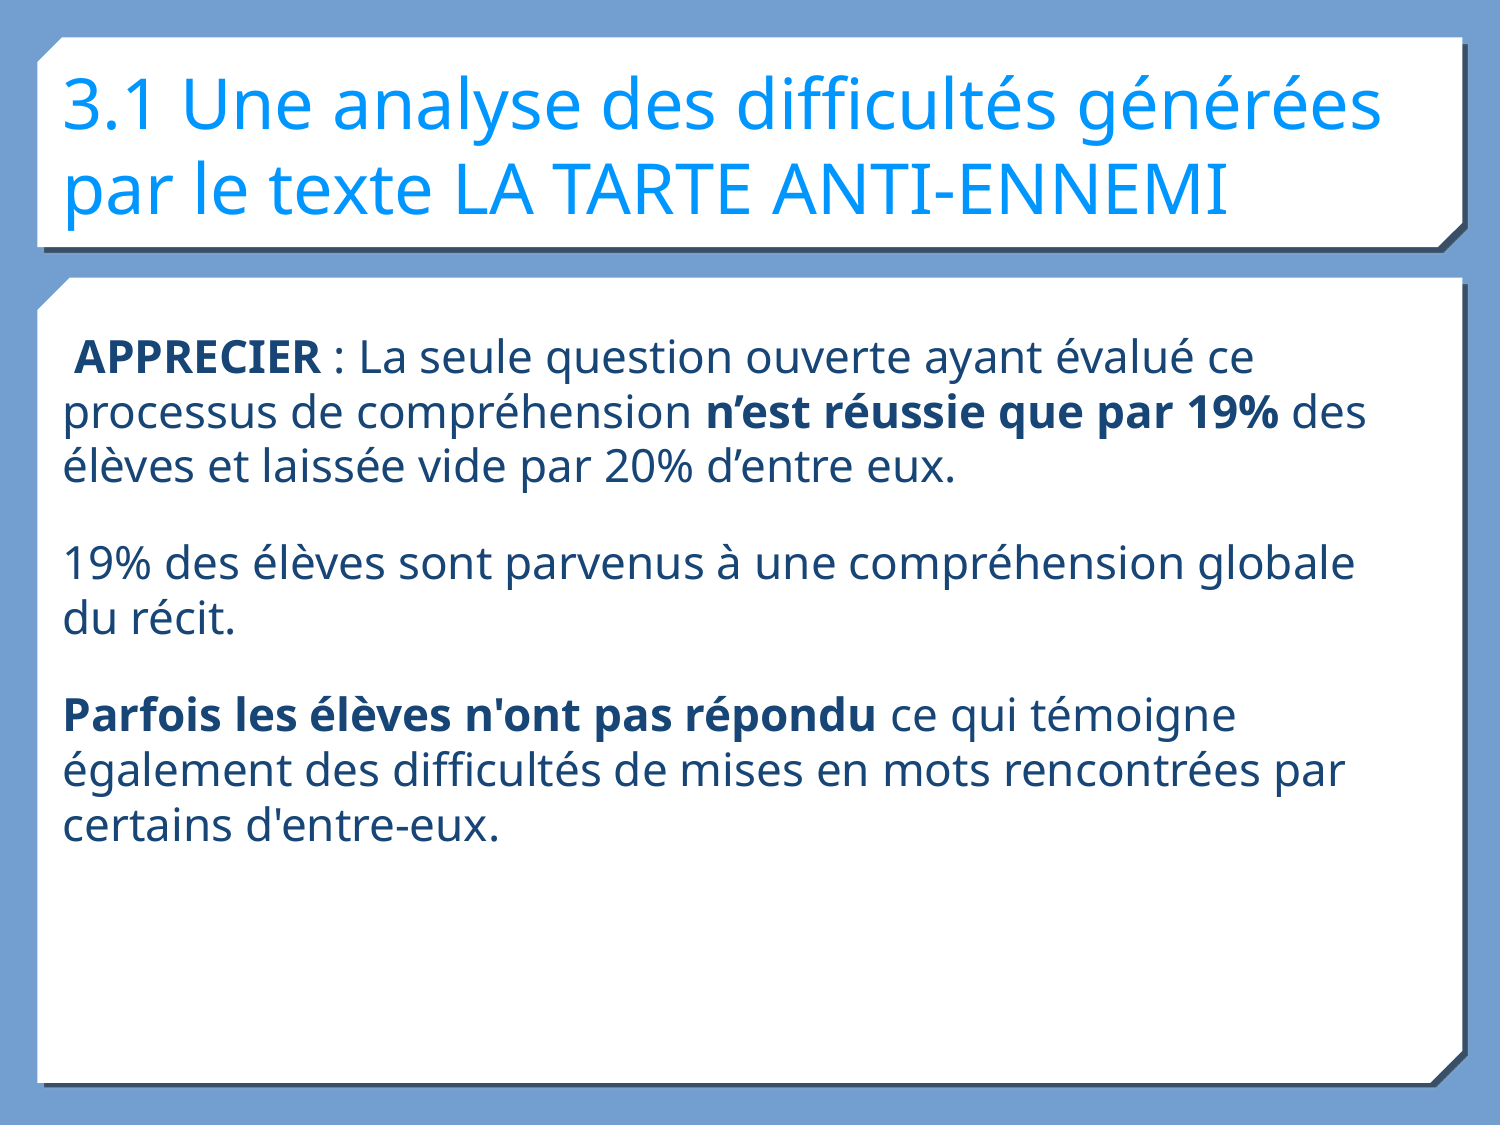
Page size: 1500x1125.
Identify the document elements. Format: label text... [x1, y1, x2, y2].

title 3.1 Une analyse des difficultés générées par le texte LA TARTE ANTI-ENNEMI [47, 48, 1435, 236]
list APPRECIER : La seule question ouverte ayant évalué ce processus de compréhension n’est réussie que par 19% des élèves et laissée vide par 20% d’entre eux. 19% des élèves sont parvenus à une compréhension globale du récit. Parfois les élèves n'ont pas répondu ce qui témoigne également des difficultés de mises en mots rencontrées par certains d'entre-eux. [47, 319, 1435, 978]
